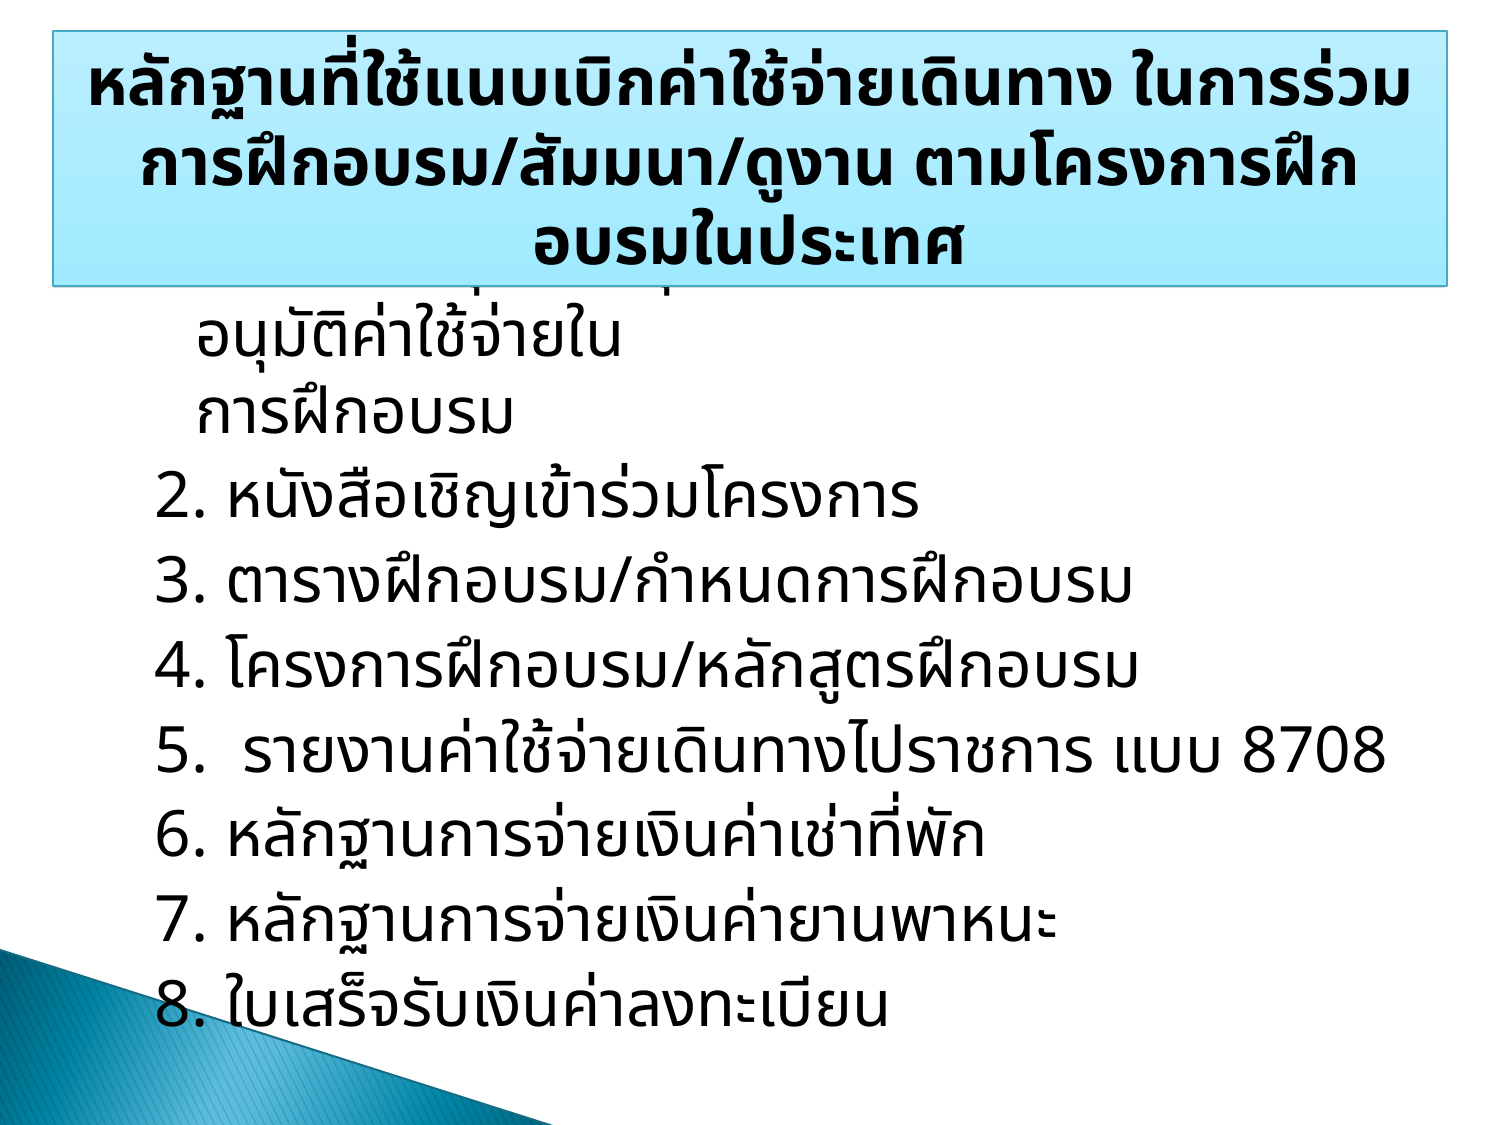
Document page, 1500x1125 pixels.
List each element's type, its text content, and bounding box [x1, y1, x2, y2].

text_box หลักฐานที่ใช้แนบเบิกค่าใช้จ่ายเดินทาง ในการร่วมการฝึกอบรม/สัมมนา/ดูงาน ตามโครงการฝึกอบรมในประเทศ [53, 30, 1447, 208]
list 1. หนังสืออนุมัติตัวบุคคลให้เดินทางไปราชการและอนุมัติค่าใช้จ่ายใน การฝึกอบรม 2. หนังสือเชิญเข้าร่วมโครงการ 3. ตารางฝึกอบรม/กำหนดการฝึกอบรม 4. โครงการฝึกอบรม/หลักสูตรฝึกอบรม 5. รายงานค่าใช้จ่ายเดินทางไปราชการ แบบ 8708 6. หลักฐานการจ่ายเงินค่าเช่าที่พัก 7. หลักฐานการจ่ายเงินค่ายานพาหนะ 8. ใบเสร็จรับเงินค่าลงทะเบียน [64, 289, 1415, 1071]
